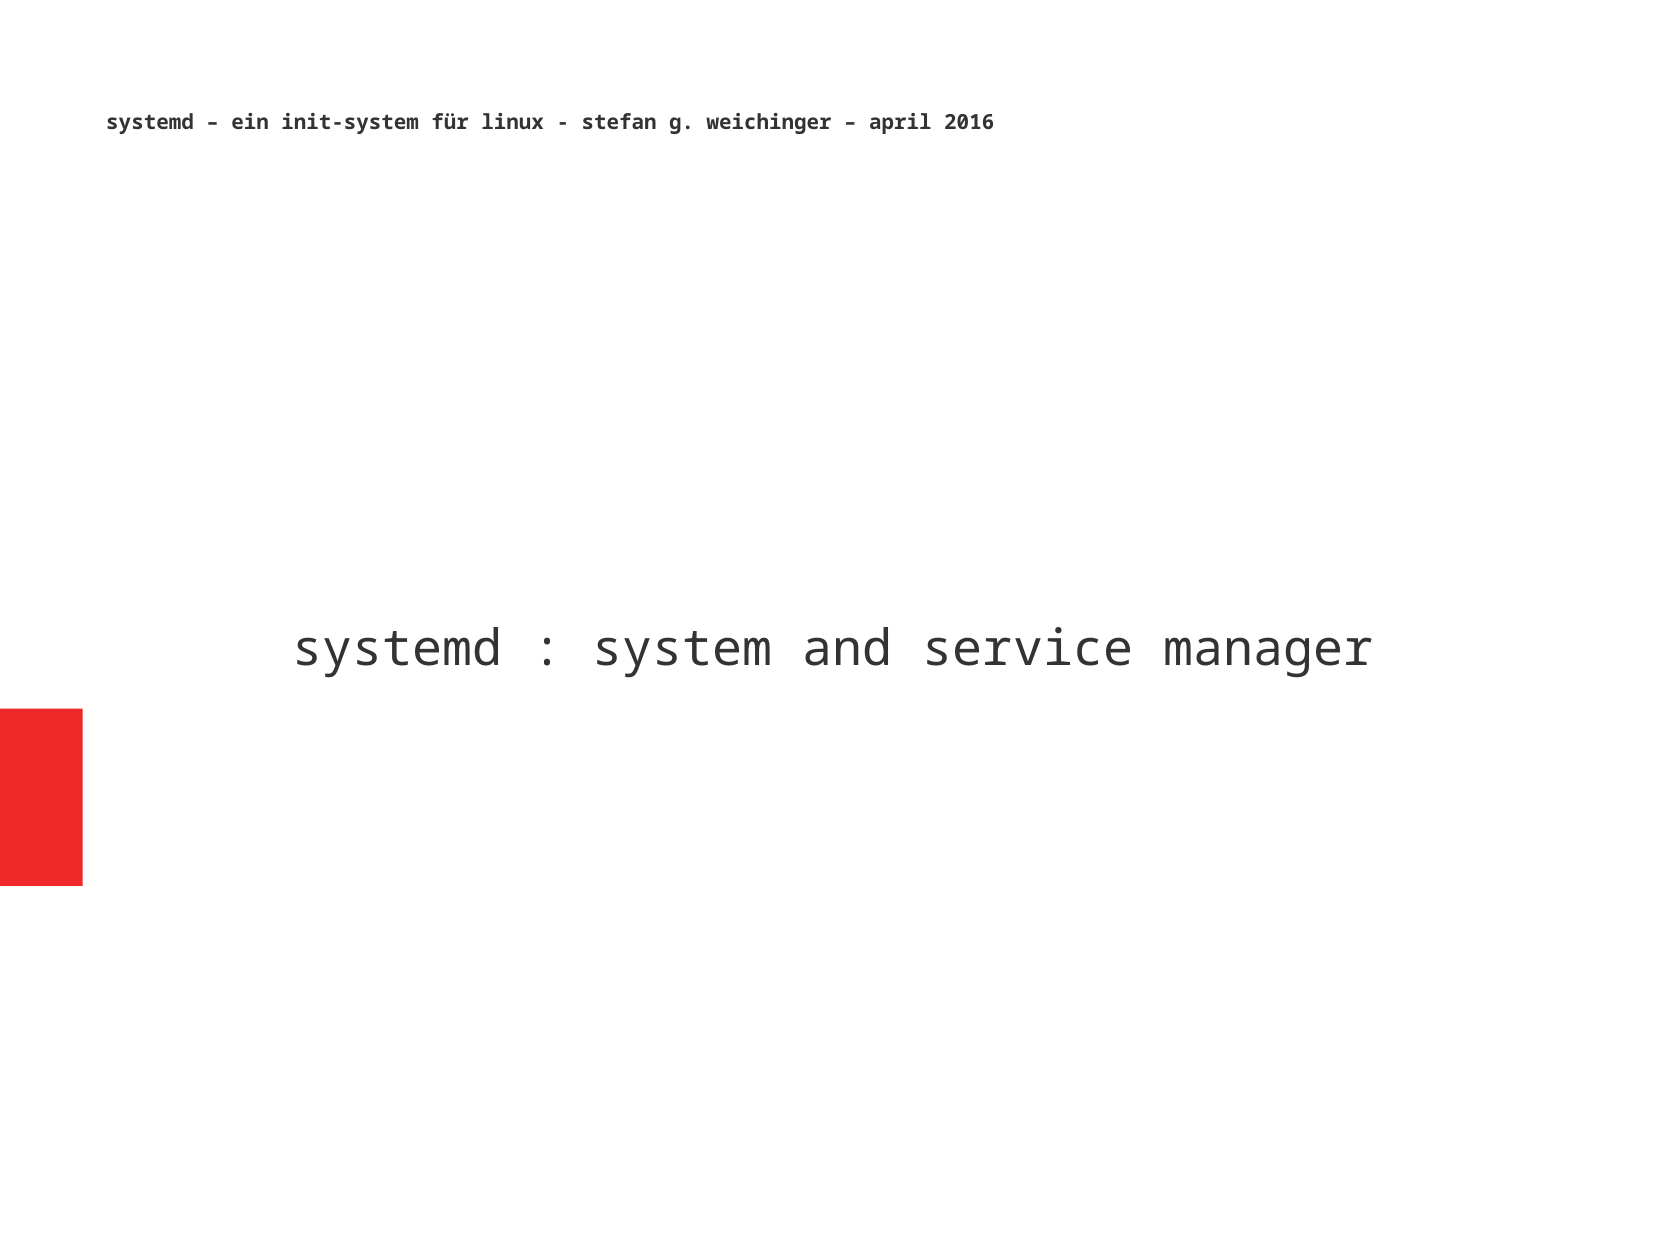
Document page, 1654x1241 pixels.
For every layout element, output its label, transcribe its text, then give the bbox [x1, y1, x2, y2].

list systemd : system and service manager [129, 181, 1536, 1111]
title systemd – ein init-system für linux - stefan g. weichinger – april 2016 [106, 59, 1512, 184]
